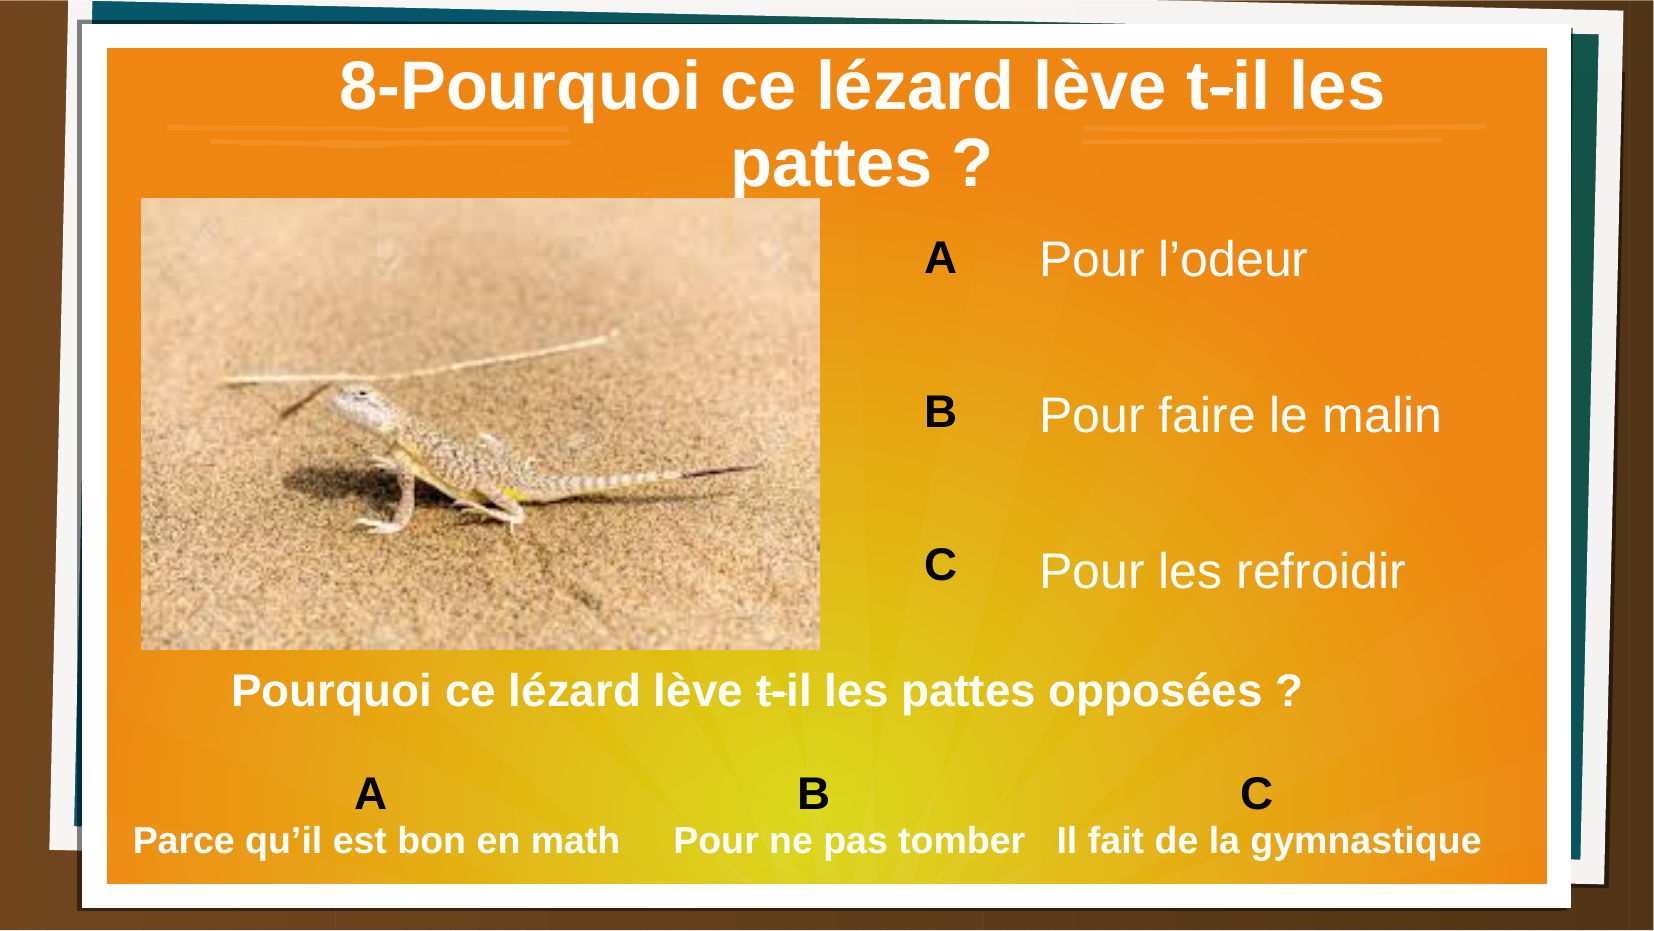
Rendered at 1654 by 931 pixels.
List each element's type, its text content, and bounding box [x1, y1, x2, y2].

text_box A B C [909, 224, 968, 625]
picture [141, 198, 820, 625]
title Pourquoi ce lézard lève t-il les pattes opposées ? [118, 625, 1418, 756]
list Pour l’odeur Pour faire le malin Pour les refroidir [968, 153, 1501, 697]
text_box A B C Parce qu’il est bon en math Pour ne pas tomber Il fait de la gymnastique [118, 760, 1524, 878]
title 8-Pourquoi ce lézard lève t-il les pattes ? [212, 47, 1512, 201]
